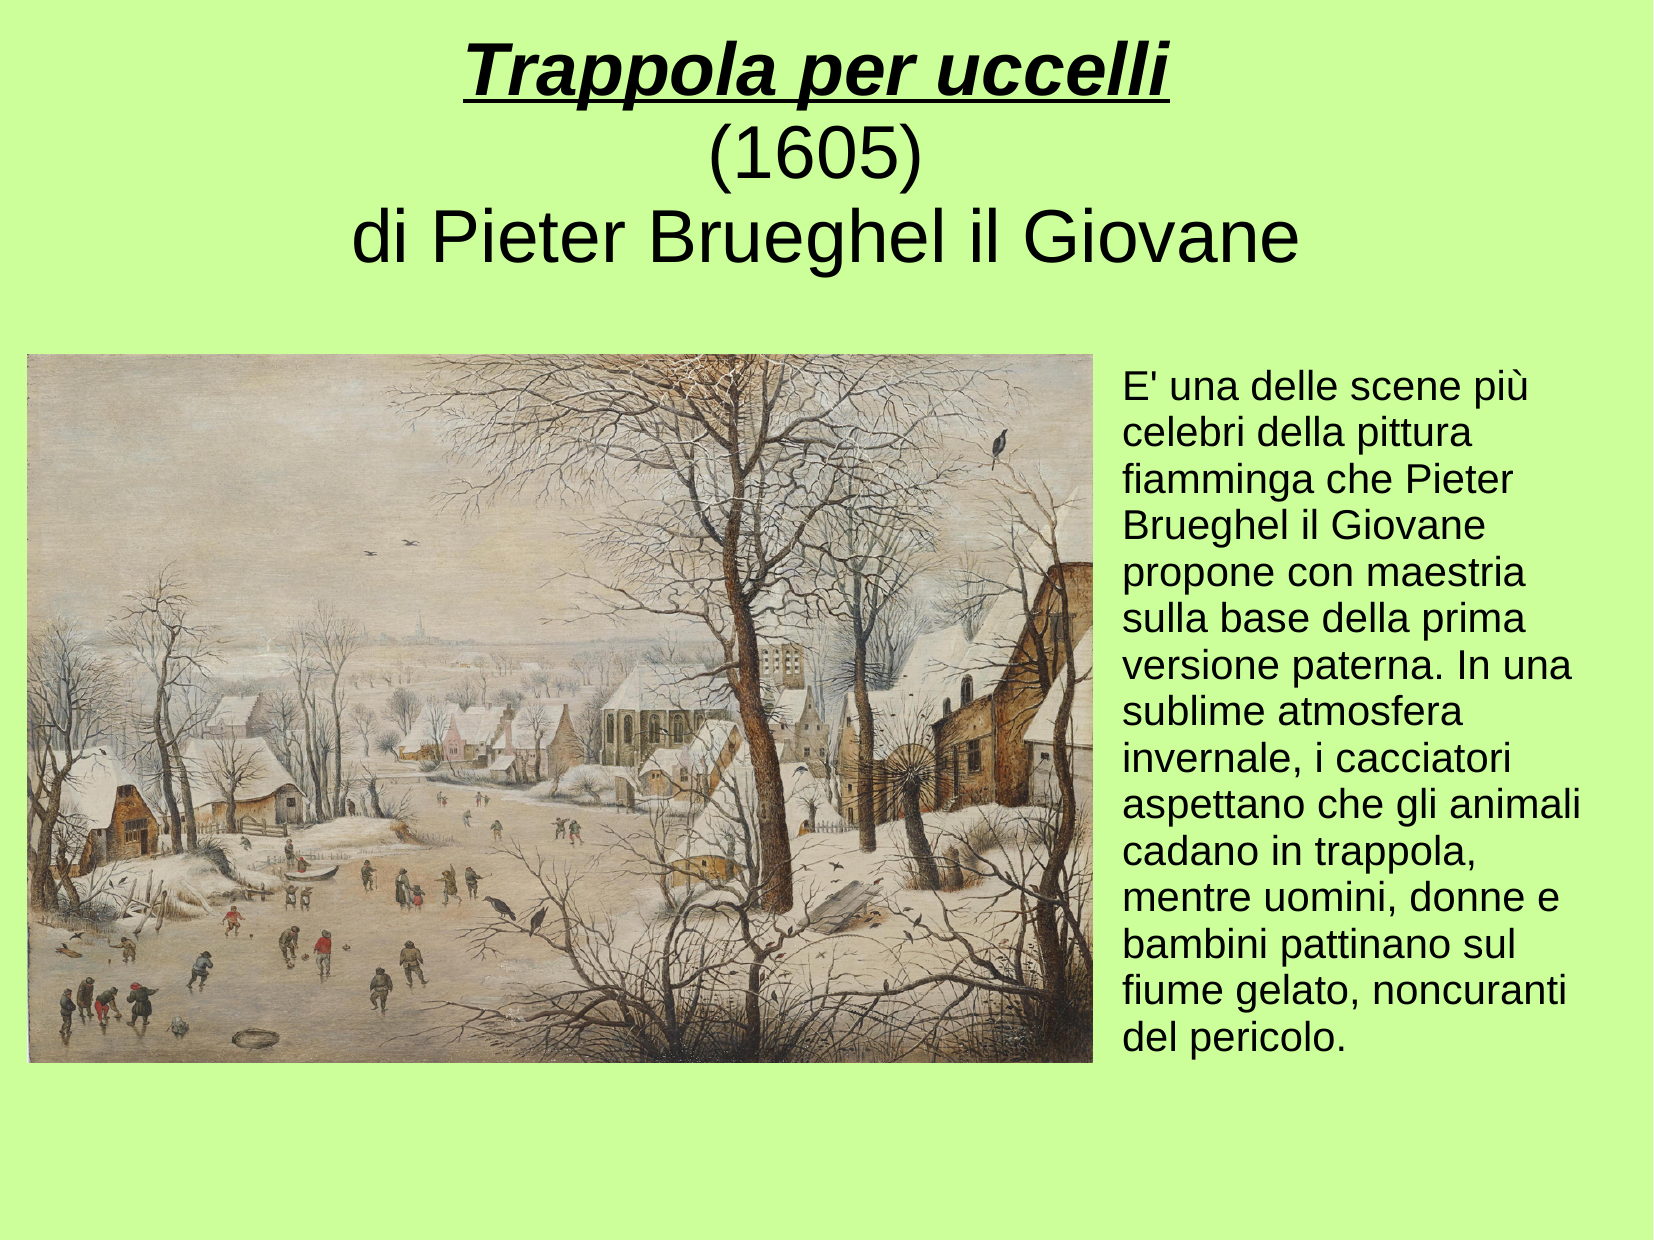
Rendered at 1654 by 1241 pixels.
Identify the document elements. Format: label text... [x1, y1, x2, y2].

picture [27, 354, 1093, 1063]
title Trappola per uccelli (1605) di Pieter Brueghel il Giovane [82, 26, 1571, 279]
list E' una delle scene più celebri della pittura fiamminga che Pieter Brueghel il Giovane propone con maestria sulla base della prima versione paterna. In una sublime atmosfera invernale, i cacciatori aspettano che gli animali cadano in trappola, mentre uomini, donne e bambini pattinano sul fiume gelato, noncuranti del pericolo. [1122, 362, 1612, 1182]
